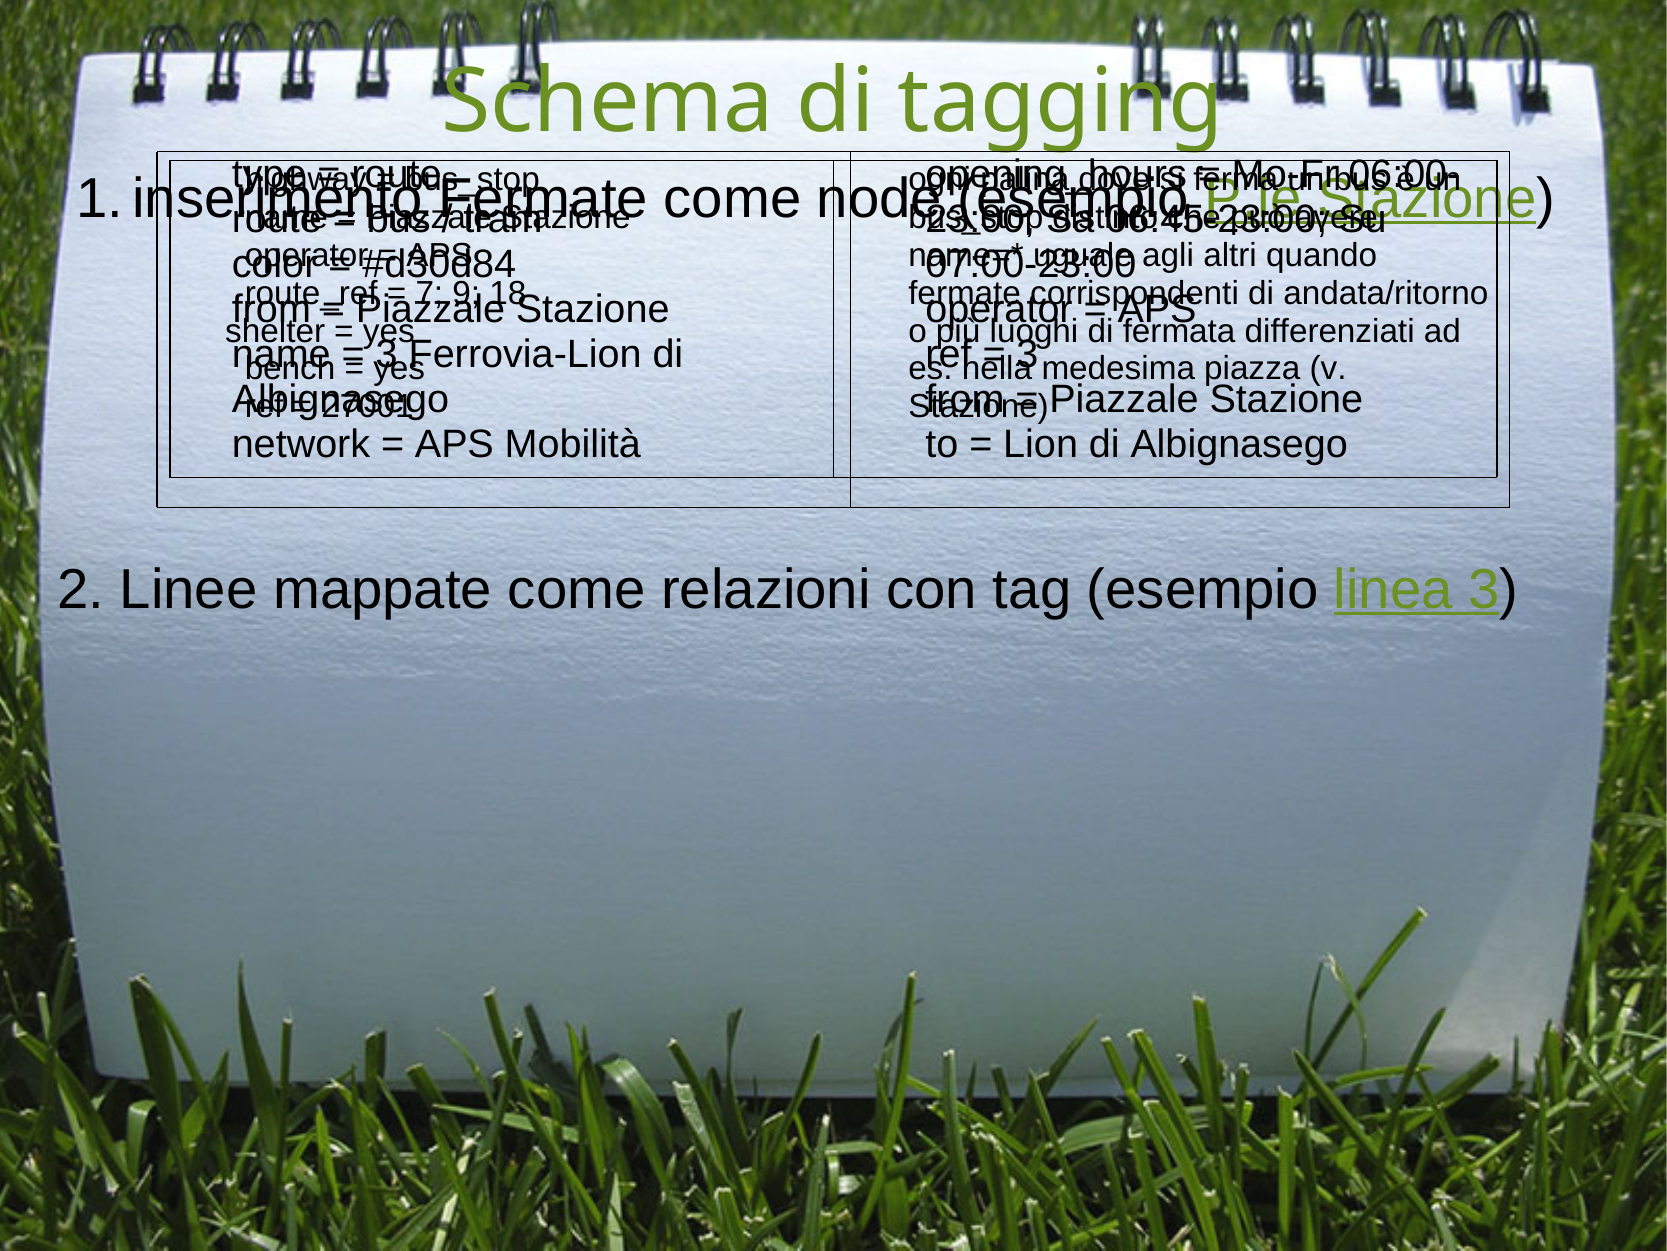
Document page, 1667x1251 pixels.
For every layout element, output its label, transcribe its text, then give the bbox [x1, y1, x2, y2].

title Schema di tagging [40, 50, 1625, 201]
list inserimento Fermate come node (esempio P.le Stazione) 2. Linee mappate come relazioni con tag (esempio linea 3) [57, 166, 1602, 1174]
text_box type = route route = bus / tram color = #d30d84 from = Piazzale Stazione name = 3 Ferrovia-Lion di Albignasego network = APS Mobilità [158, 152, 850, 507]
picture [0, 0, 1667, 1251]
text_box opening_hours = Mo-Fr 06:00-23:00; Sa 06:45-23:00; Su 07:00-23:00 operator = APS ref = 3 from = Piazzale Stazione to = Lion di Albignasego [851, 152, 1509, 507]
